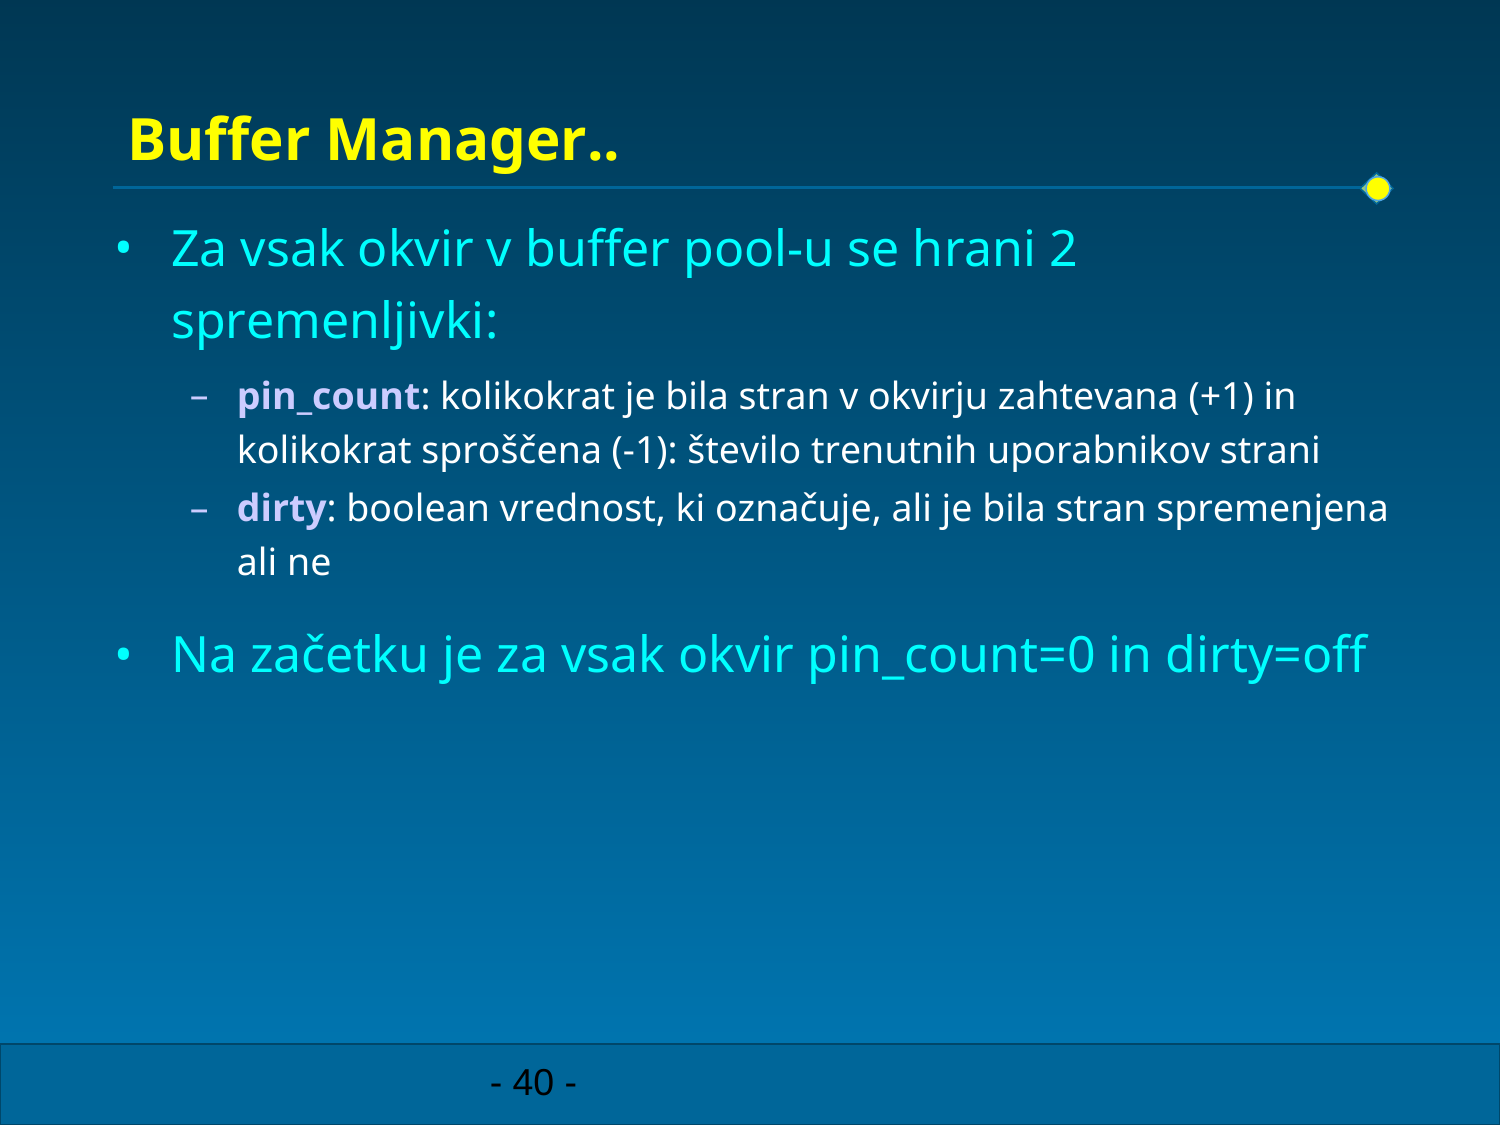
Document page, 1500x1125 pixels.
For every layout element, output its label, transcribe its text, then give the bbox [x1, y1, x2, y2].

title Buffer Manager.. [112, 94, 1388, 181]
list Za vsak okvir v buffer pool-u se hrani 2 spremenljivki: pin_count: kolikokrat je bila stran v okvirju zahtevana (+1) in kolikokrat sproščena (-1): število trenutnih uporabnikov strani dirty: boolean vrednost, ki označuje, ali je bila stran spremenjena ali ne Na začetku je za vsak okvir pin_count=0 in dirty=off [100, 196, 1424, 1055]
